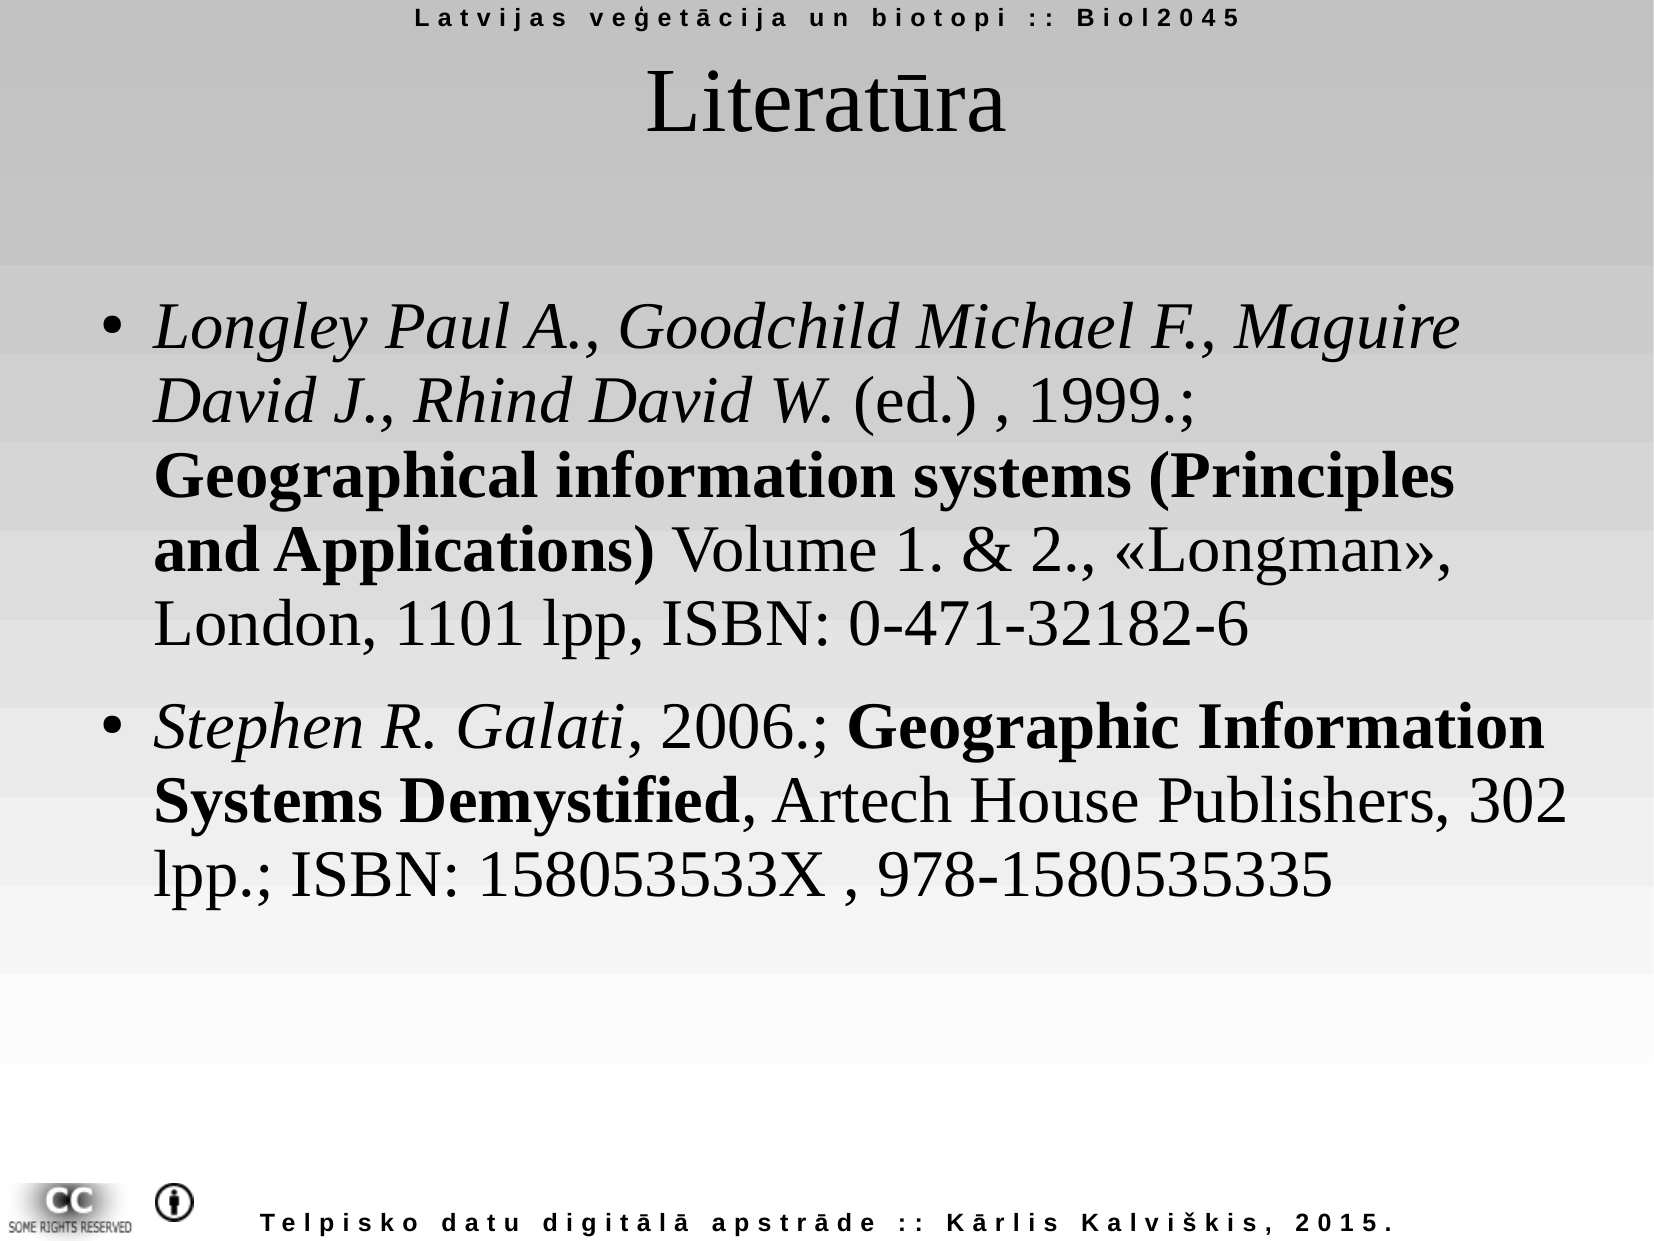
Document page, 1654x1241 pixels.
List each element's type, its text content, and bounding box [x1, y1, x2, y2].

list Longley Paul A., Goodchild Michael F., Maguire David J., Rhind David W. (ed.) , 1999.; Geographical information systems (Principles and Applications) Volume 1. & 2., «Longman», London, 1101 lpp, ISBN: 0-471-32182-6 Stephen R. Galati, 2006.; Geographic Information Systems Demystified, Artech House Publishers, 302 lpp.; ISBN: 158053533X , 978-1580535335 [82, 289, 1571, 1113]
title Literatūra [29, 49, 1625, 296]
picture [0, 0, 1654, 1241]
